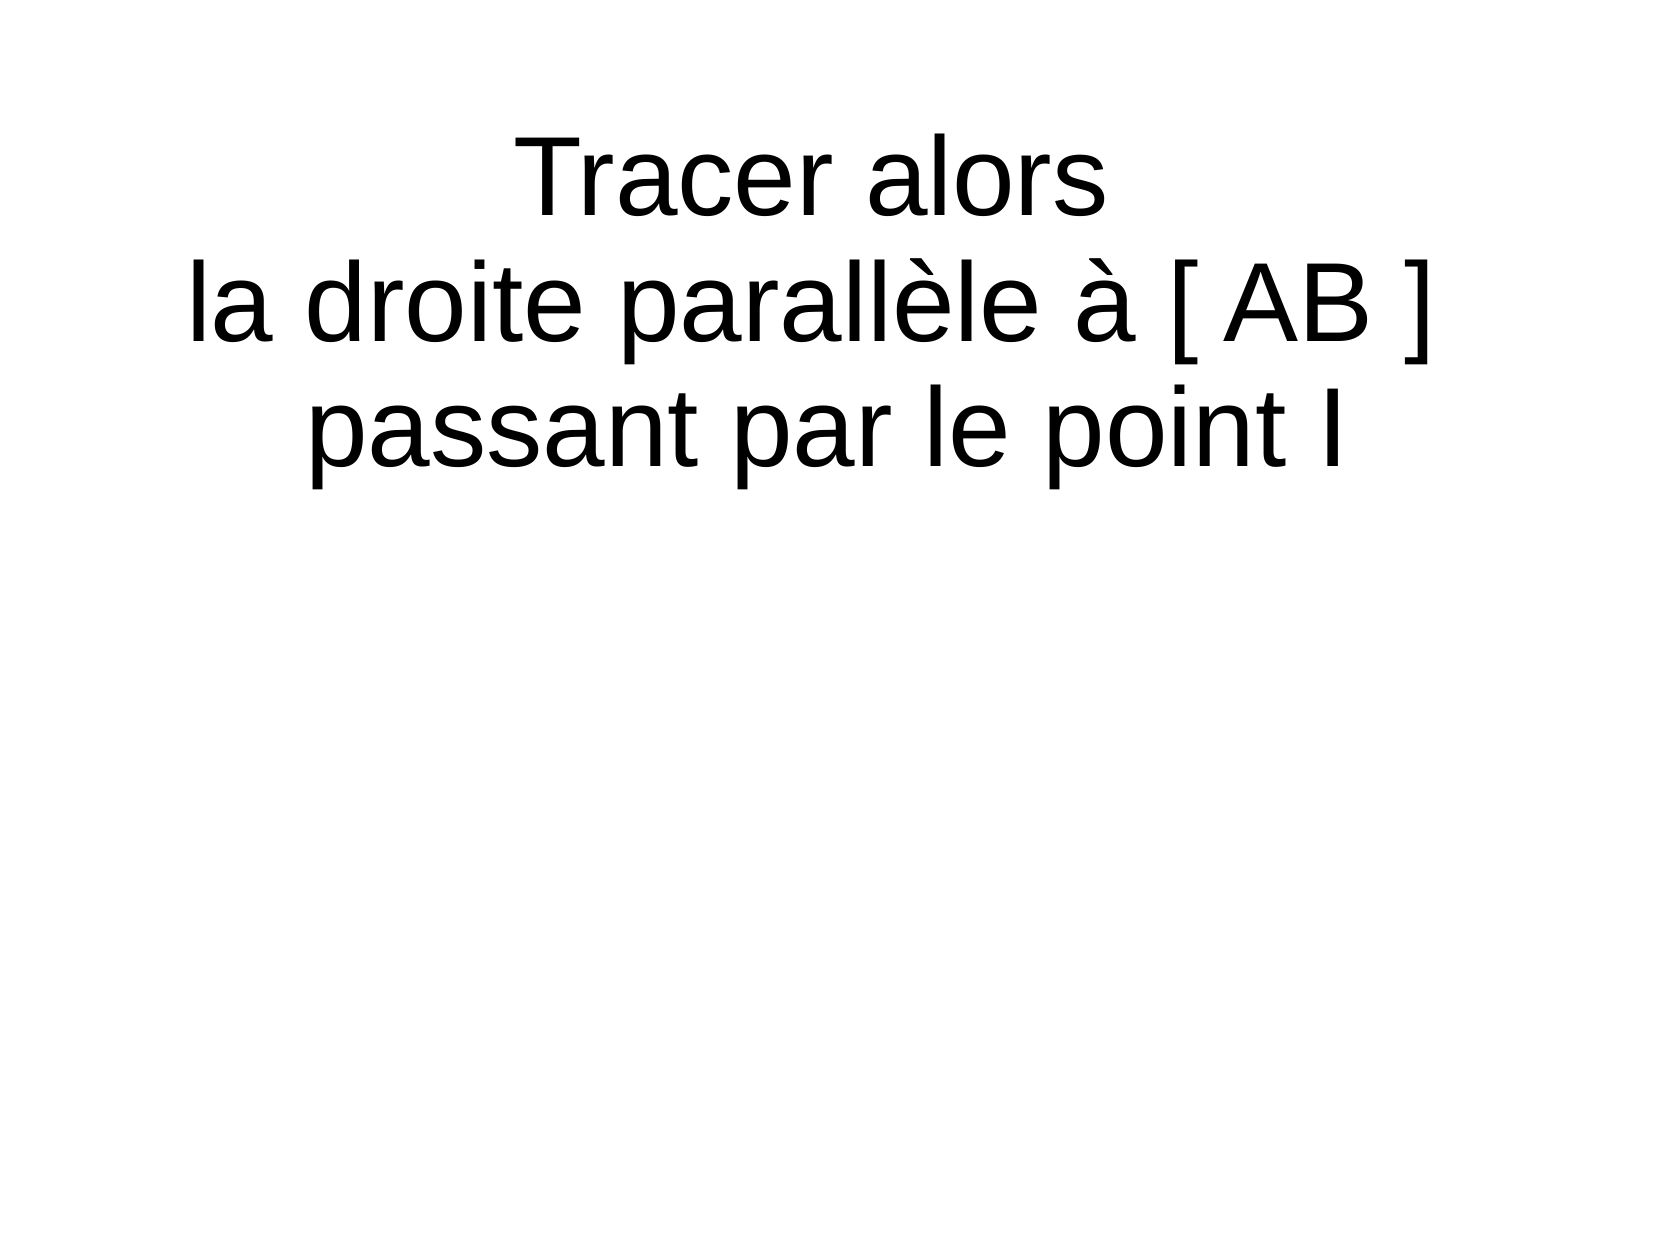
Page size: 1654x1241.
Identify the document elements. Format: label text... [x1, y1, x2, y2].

subtitle Tracer alors la droite parallèle à [ AB ] passant par le point I [82, 37, 1571, 567]
